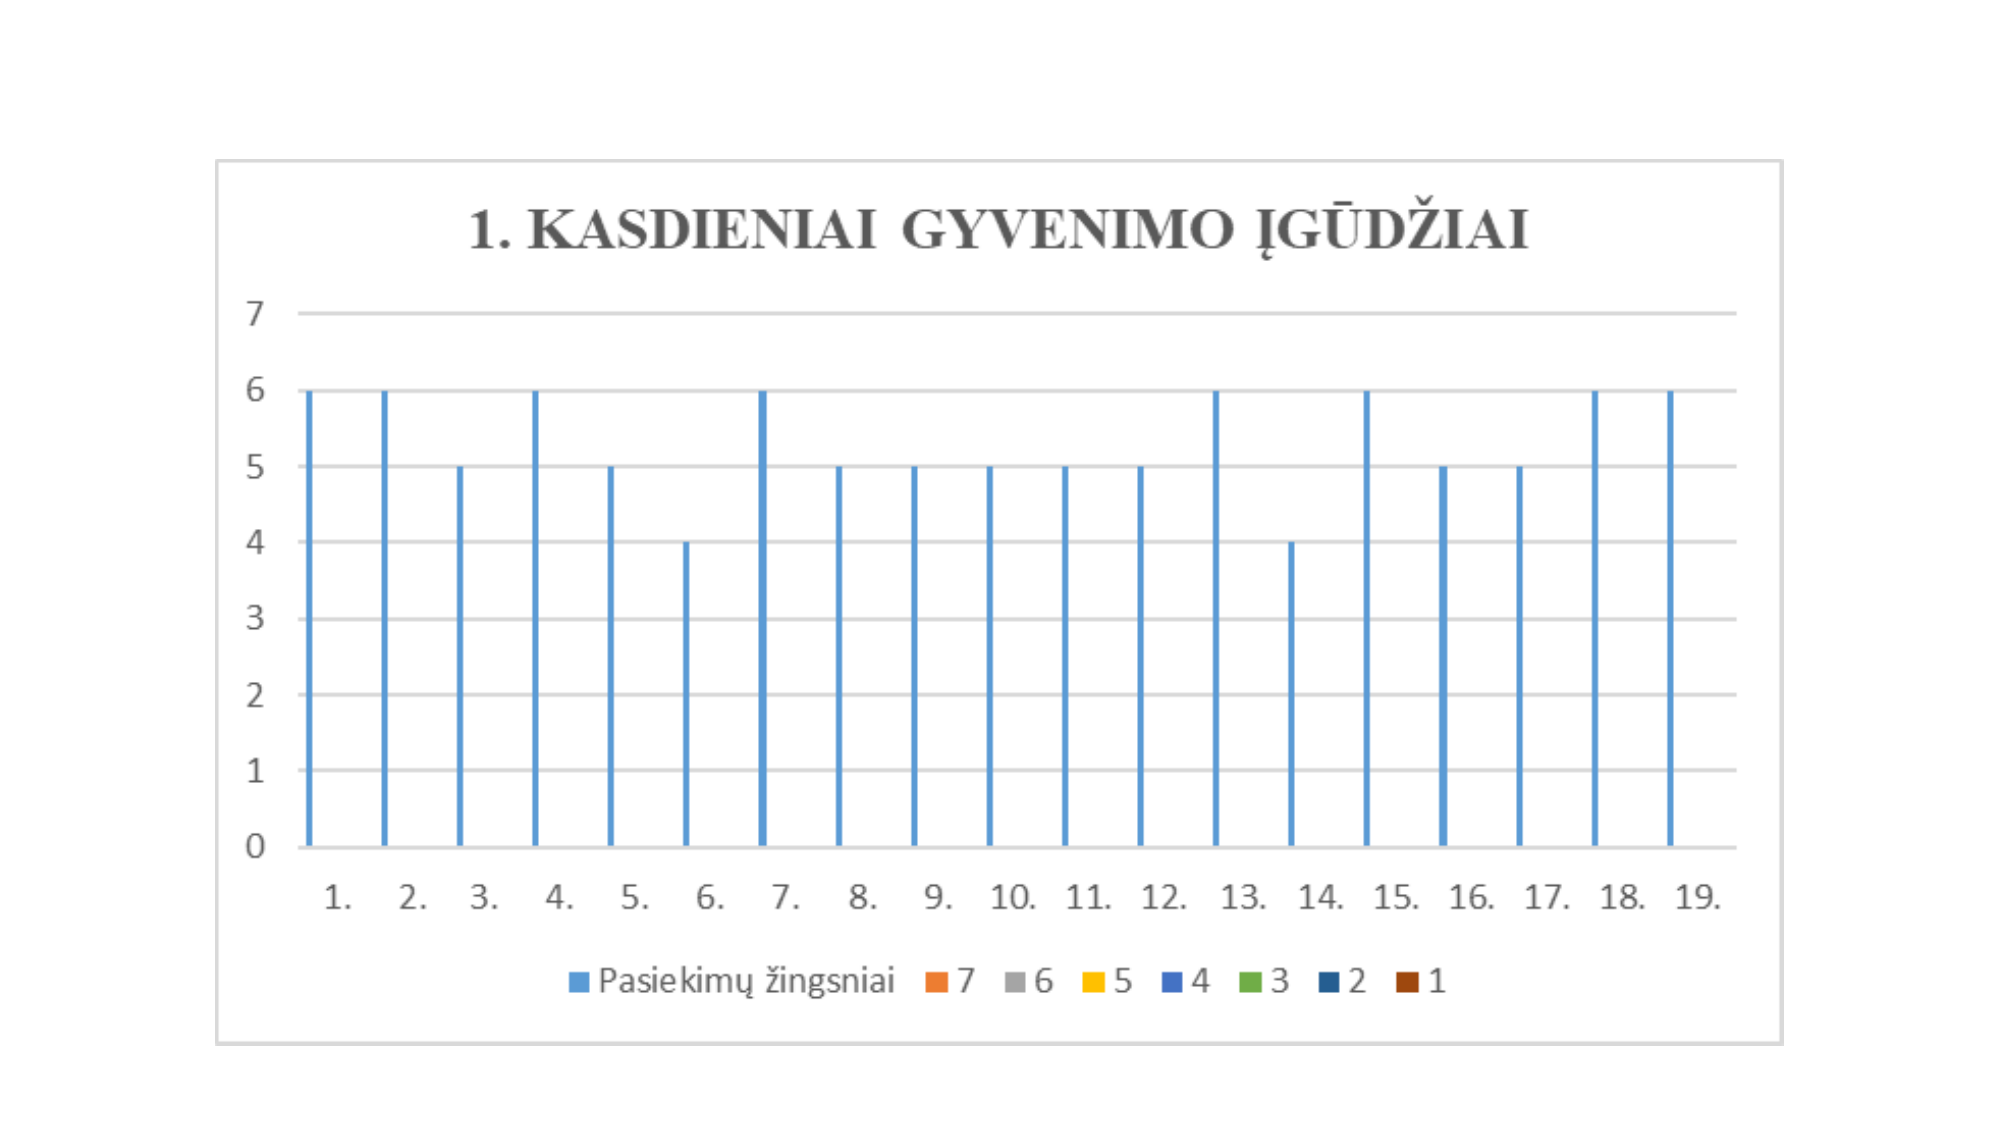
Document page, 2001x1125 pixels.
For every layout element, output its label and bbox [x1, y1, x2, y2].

picture [215, 159, 1784, 1046]
